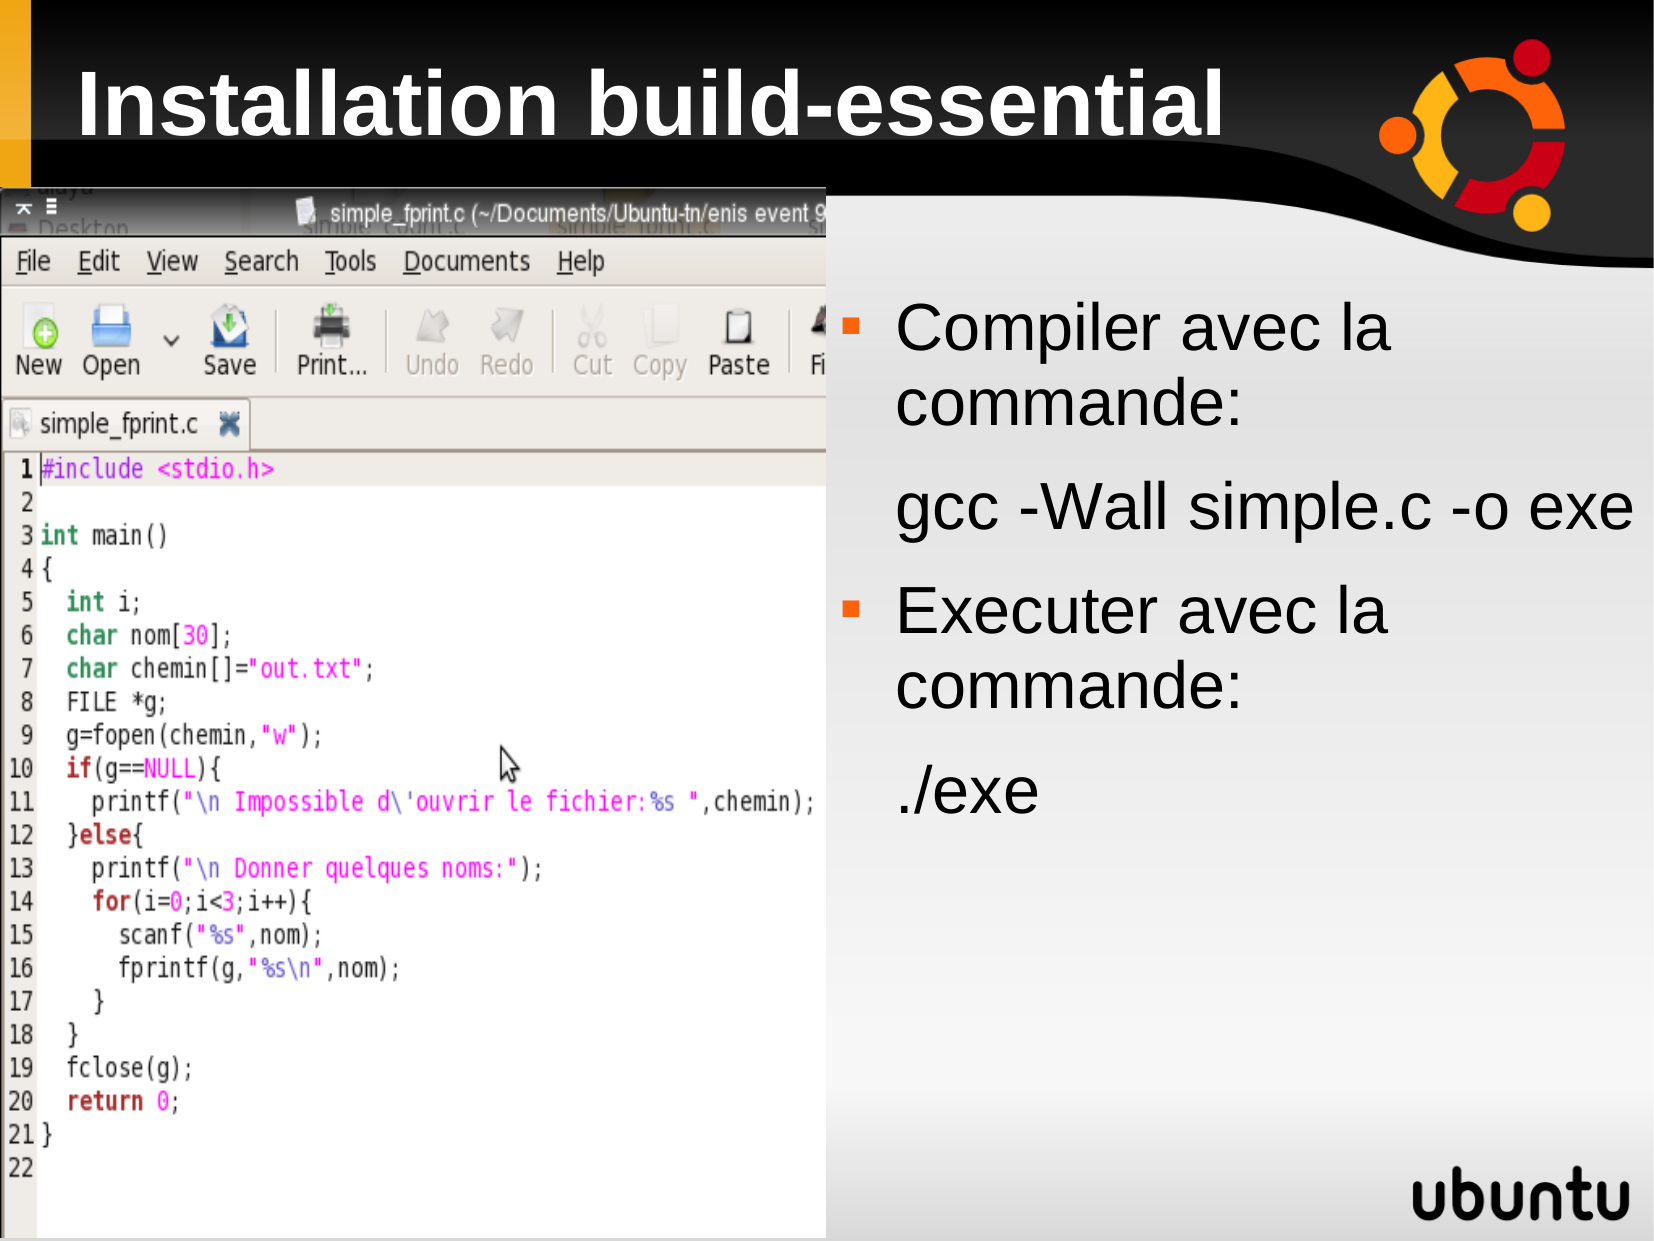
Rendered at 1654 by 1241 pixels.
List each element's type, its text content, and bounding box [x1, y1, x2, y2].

picture [0, 0, 1654, 1241]
title Installation build-essential [76, 0, 1566, 208]
list Compiler avec la commande: gcc -Wall simple.c -o exe Executer avec la commande: ./exe [826, 290, 1651, 1109]
